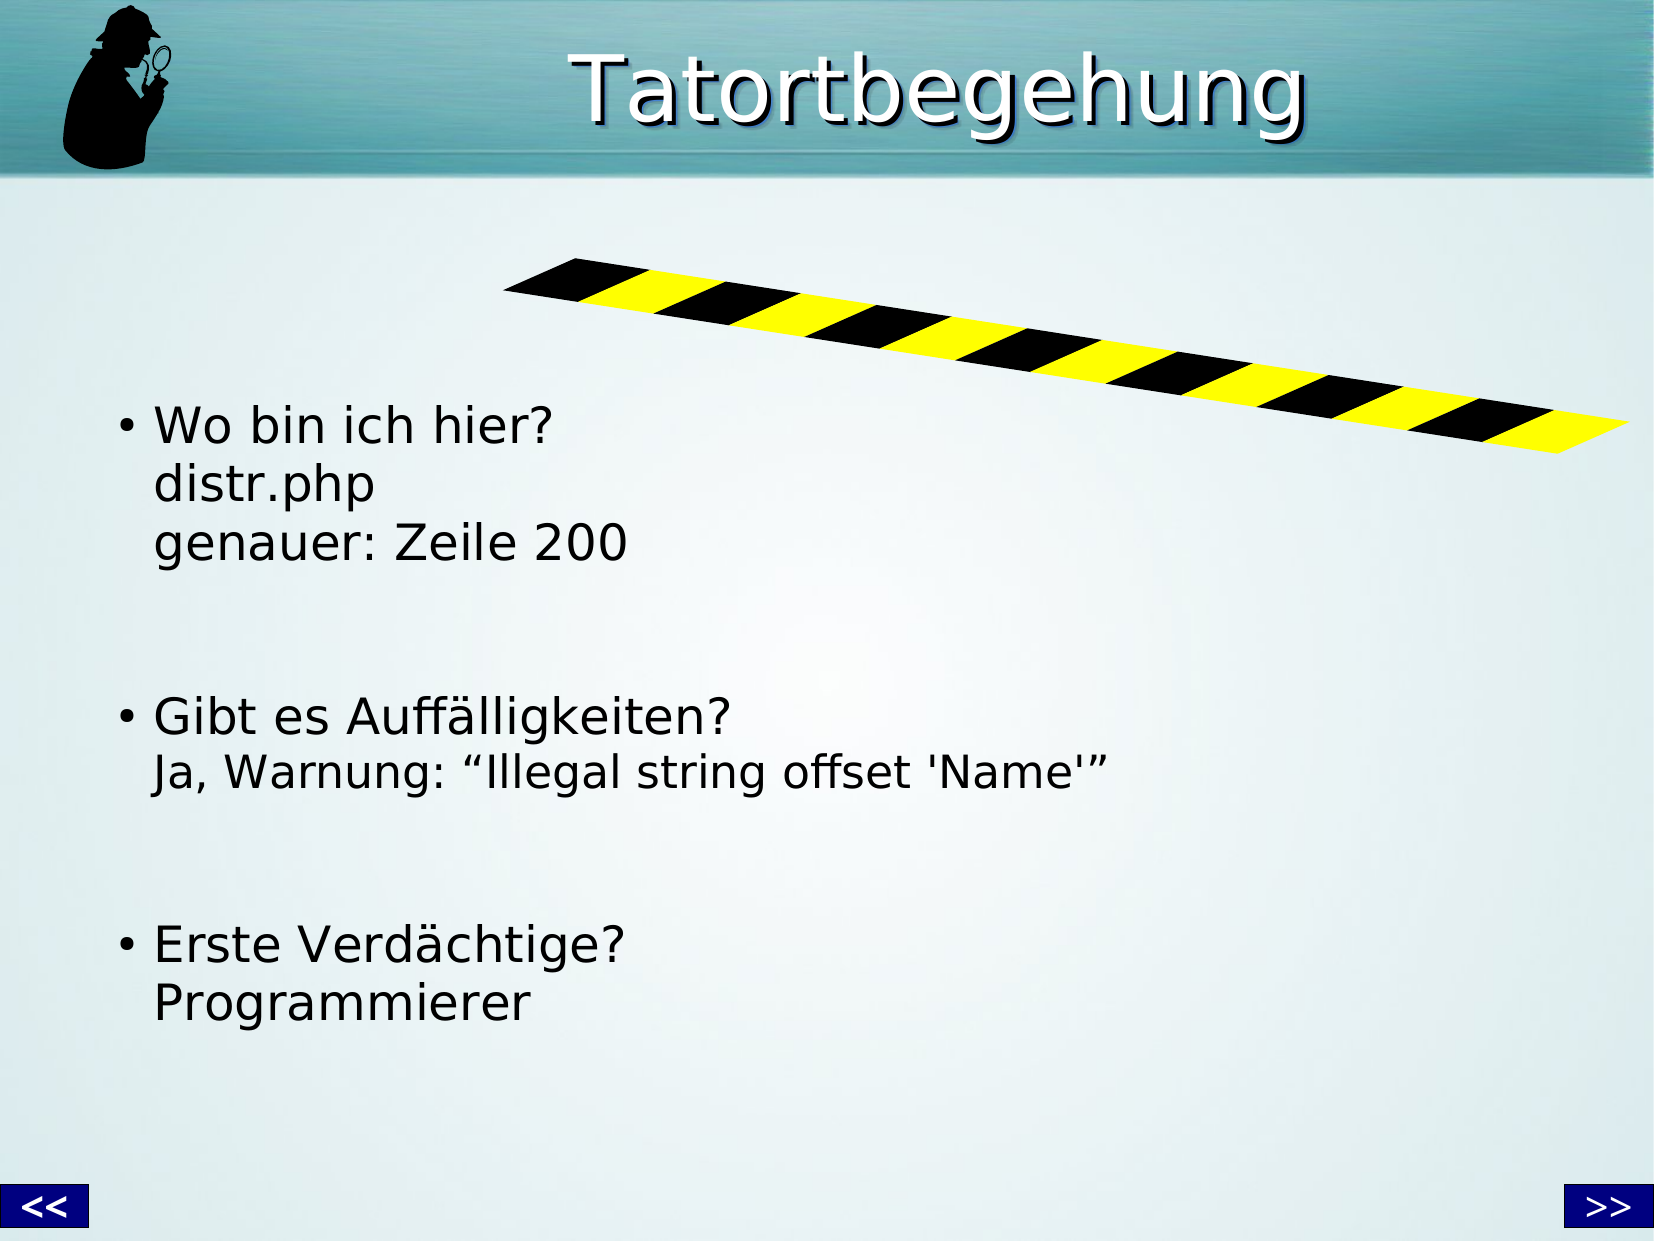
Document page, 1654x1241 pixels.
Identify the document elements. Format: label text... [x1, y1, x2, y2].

title Tatortbegehung [224, 2, 1654, 178]
text_box Wo bin ich hier? distr.php genauer: Zeile 200 Gibt es Auffälligkeiten? Ja, Warnung: “Illegal string offset 'Name'” Erste Verdächtige? Programmierer [47, 234, 1595, 1176]
picture [0, 0, 1654, 1241]
